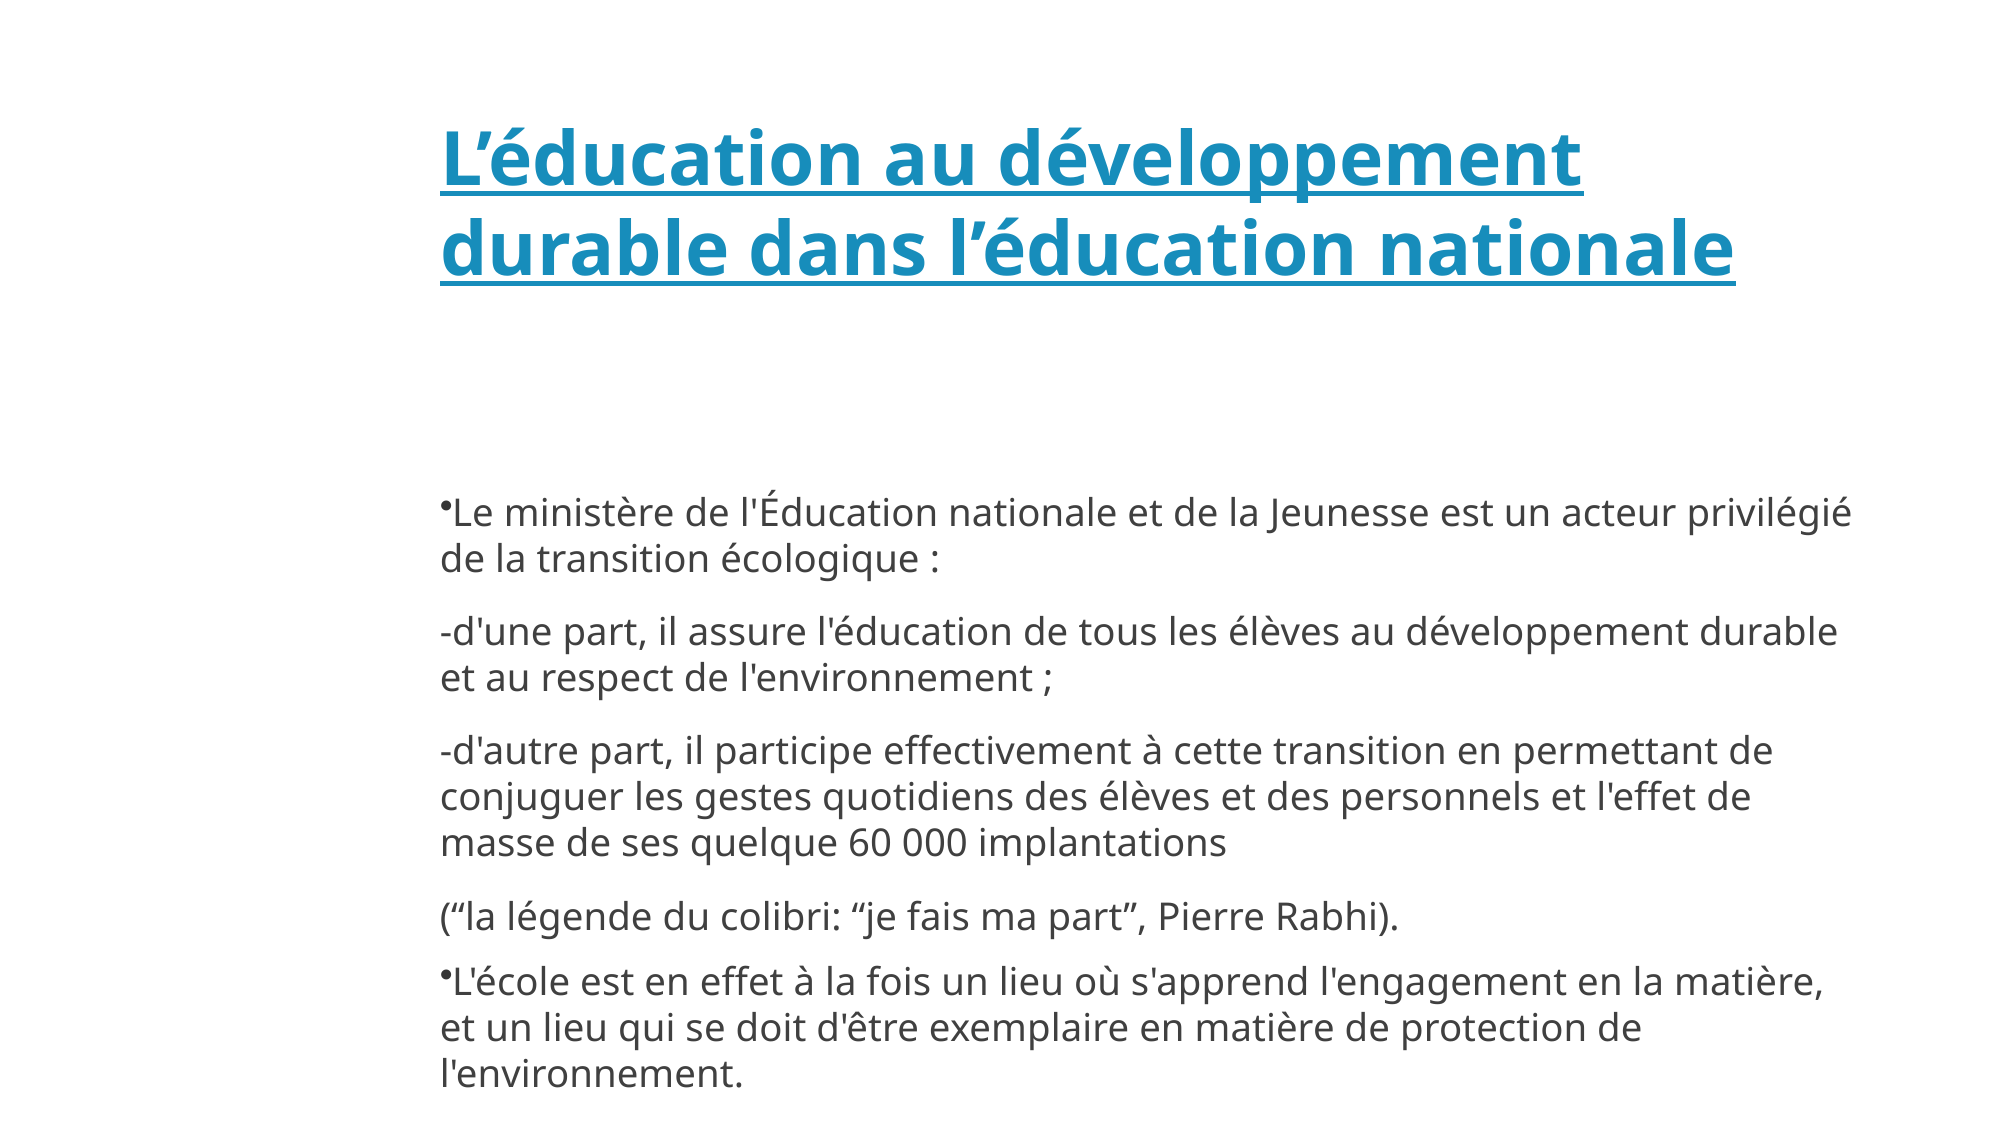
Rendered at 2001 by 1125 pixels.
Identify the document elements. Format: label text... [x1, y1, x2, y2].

list Le ministère de l'Éducation nationale et de la Jeunesse est un acteur privilégié de la transition écologique : -d'une part, il assure l'éducation de tous les élèves au développement durable et au respect de l'environnement ; -d'autre part, il participe effectivement à cette transition en permettant de conjuguer les gestes quotidiens des élèves et des personnels et l'effet de masse de ses quelque 60 000 implantations (“la légende du colibri: “je fais ma part”, Pierre Rabhi). L'école est en effet à la fois un lieu où s'apprend l'engagement en la matière, et un lieu qui se doit d'être exemplaire en matière de protection de l'environnement. [424, 350, 1888, 1104]
title L’éducation au développement durable dans l’éducation nationale [425, 102, 1888, 313]
